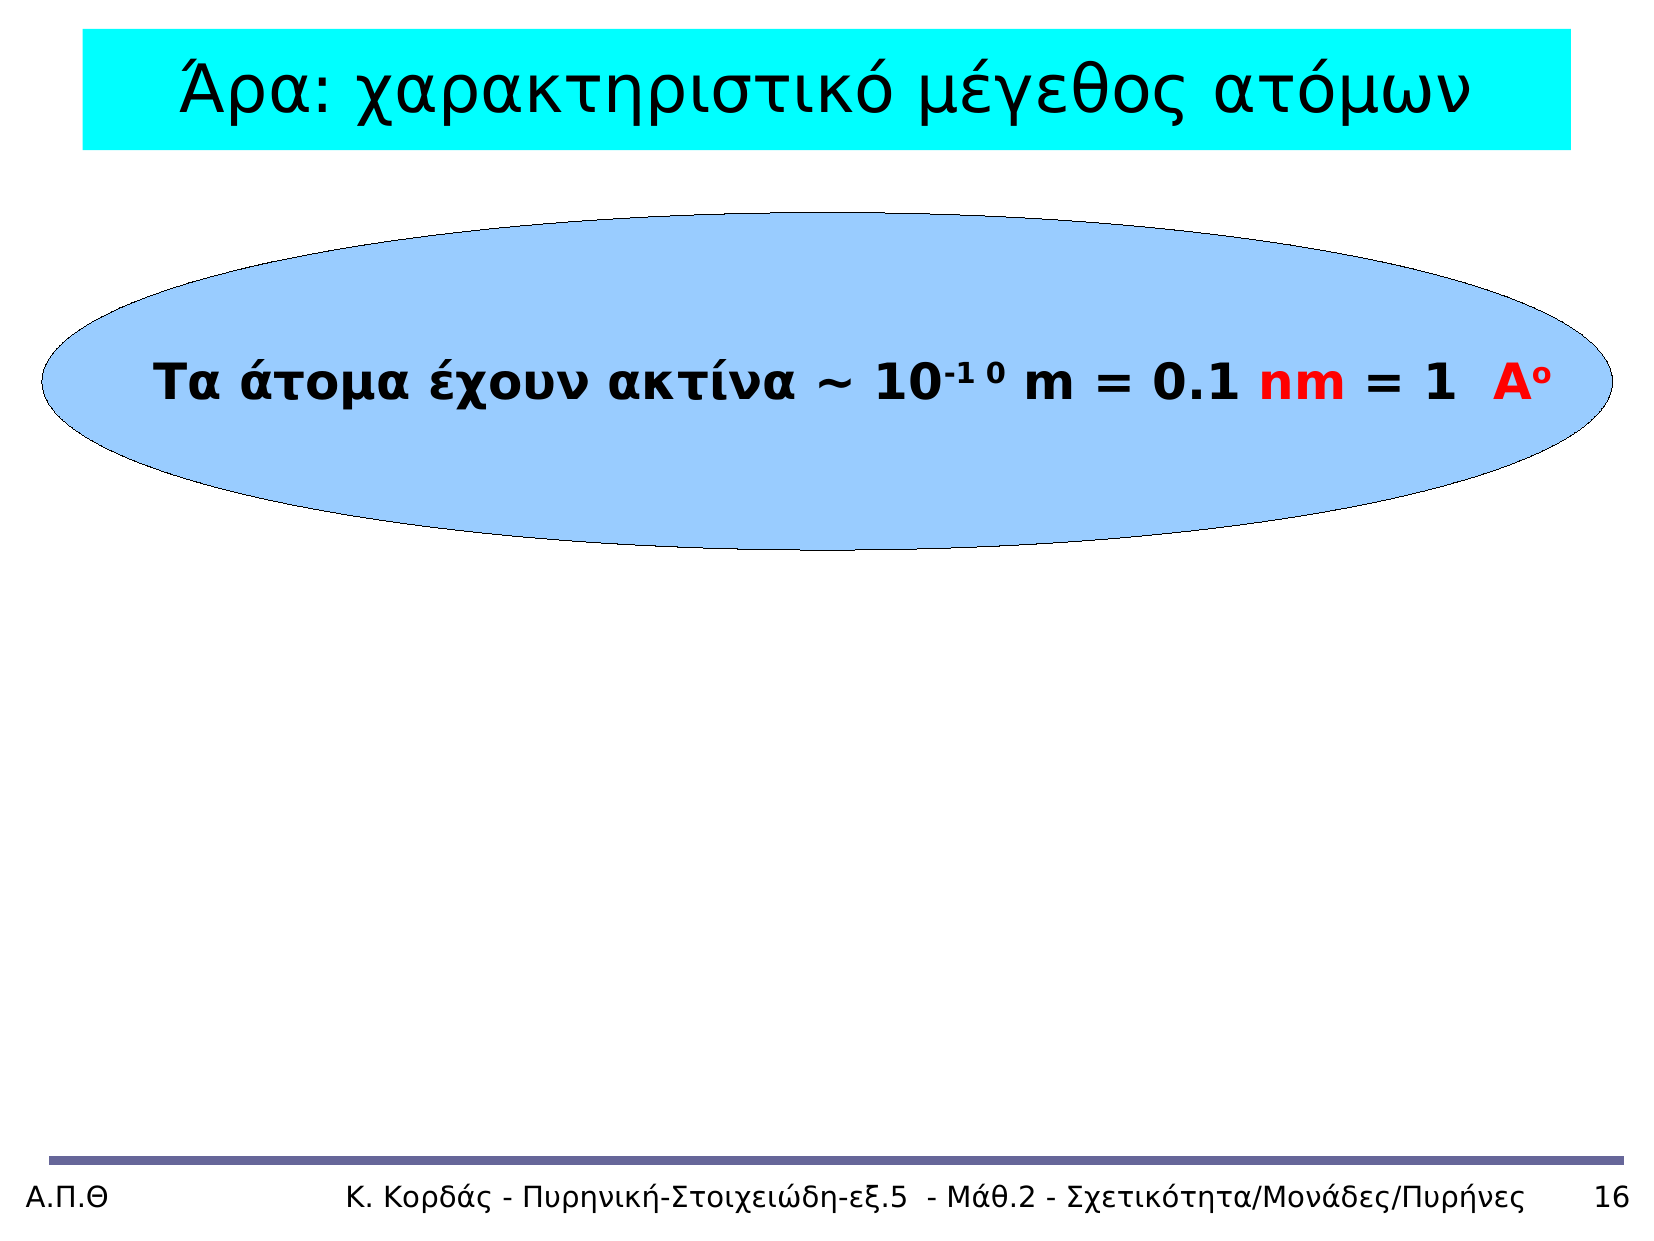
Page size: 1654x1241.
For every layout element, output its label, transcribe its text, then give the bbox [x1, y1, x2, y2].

list Τα άτομα έχουν ακτίνα ~ 10-1 0 m = 0.1 nm = 1 Αο [82, 177, 1571, 1047]
text_box [1571, 327, 1613, 436]
title Άρα: χαρακτηριστικό μέγεθος ατόμων [82, 28, 1571, 151]
text_box [41, 328, 82, 435]
